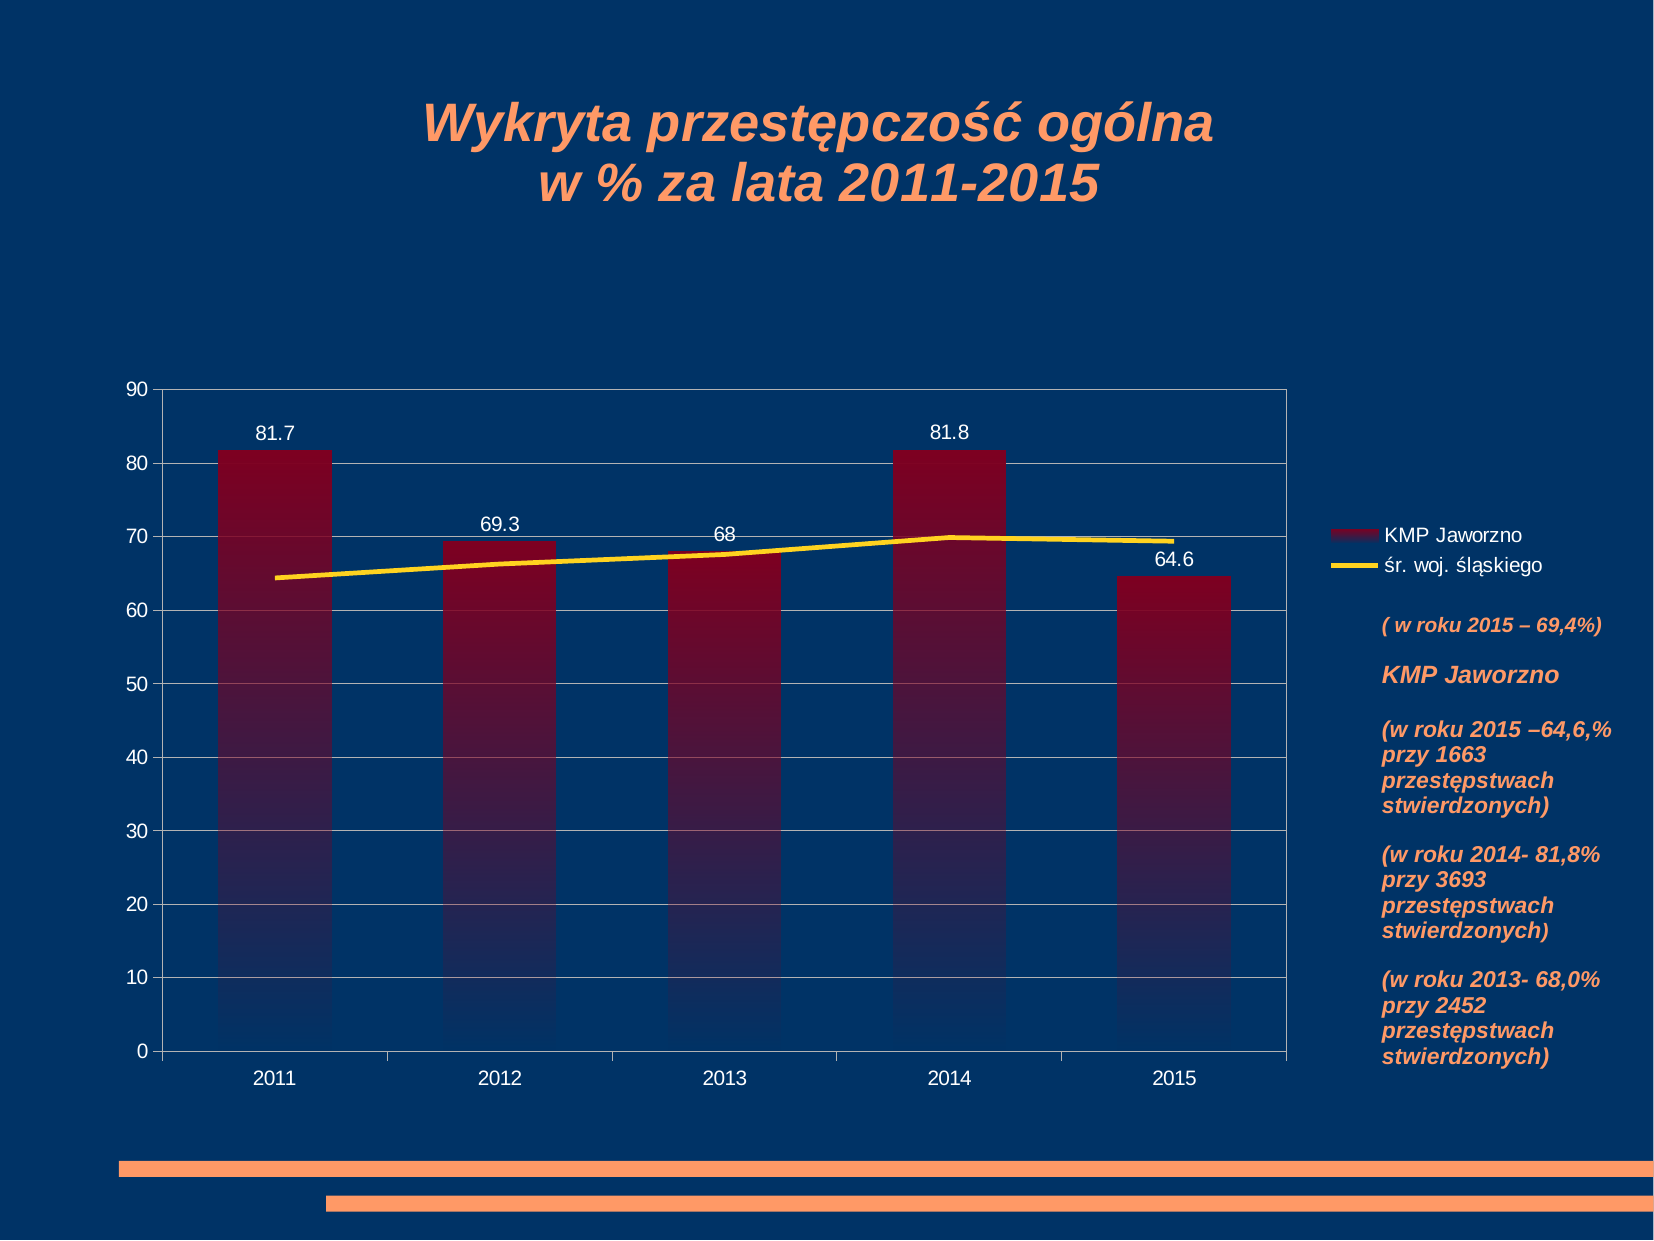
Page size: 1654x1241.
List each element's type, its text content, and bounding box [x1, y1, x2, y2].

title Wykryta przestępczość ogólna w % za lata 2011-2015 [82, 49, 1571, 257]
title ( w roku 2015 – 69,4%) KMP Jaworzno (w roku 2015 –64,6,% przy 1663 przestępstwach stwierdzonych) (w roku 2014- 81,8% przy 3693 przestępstwach stwierdzonych) (w roku 2013- 68,0% przy 2452 przestępstwach stwierdzonych) [1381, 602, 1619, 1081]
chart [61, 302, 1571, 1134]
